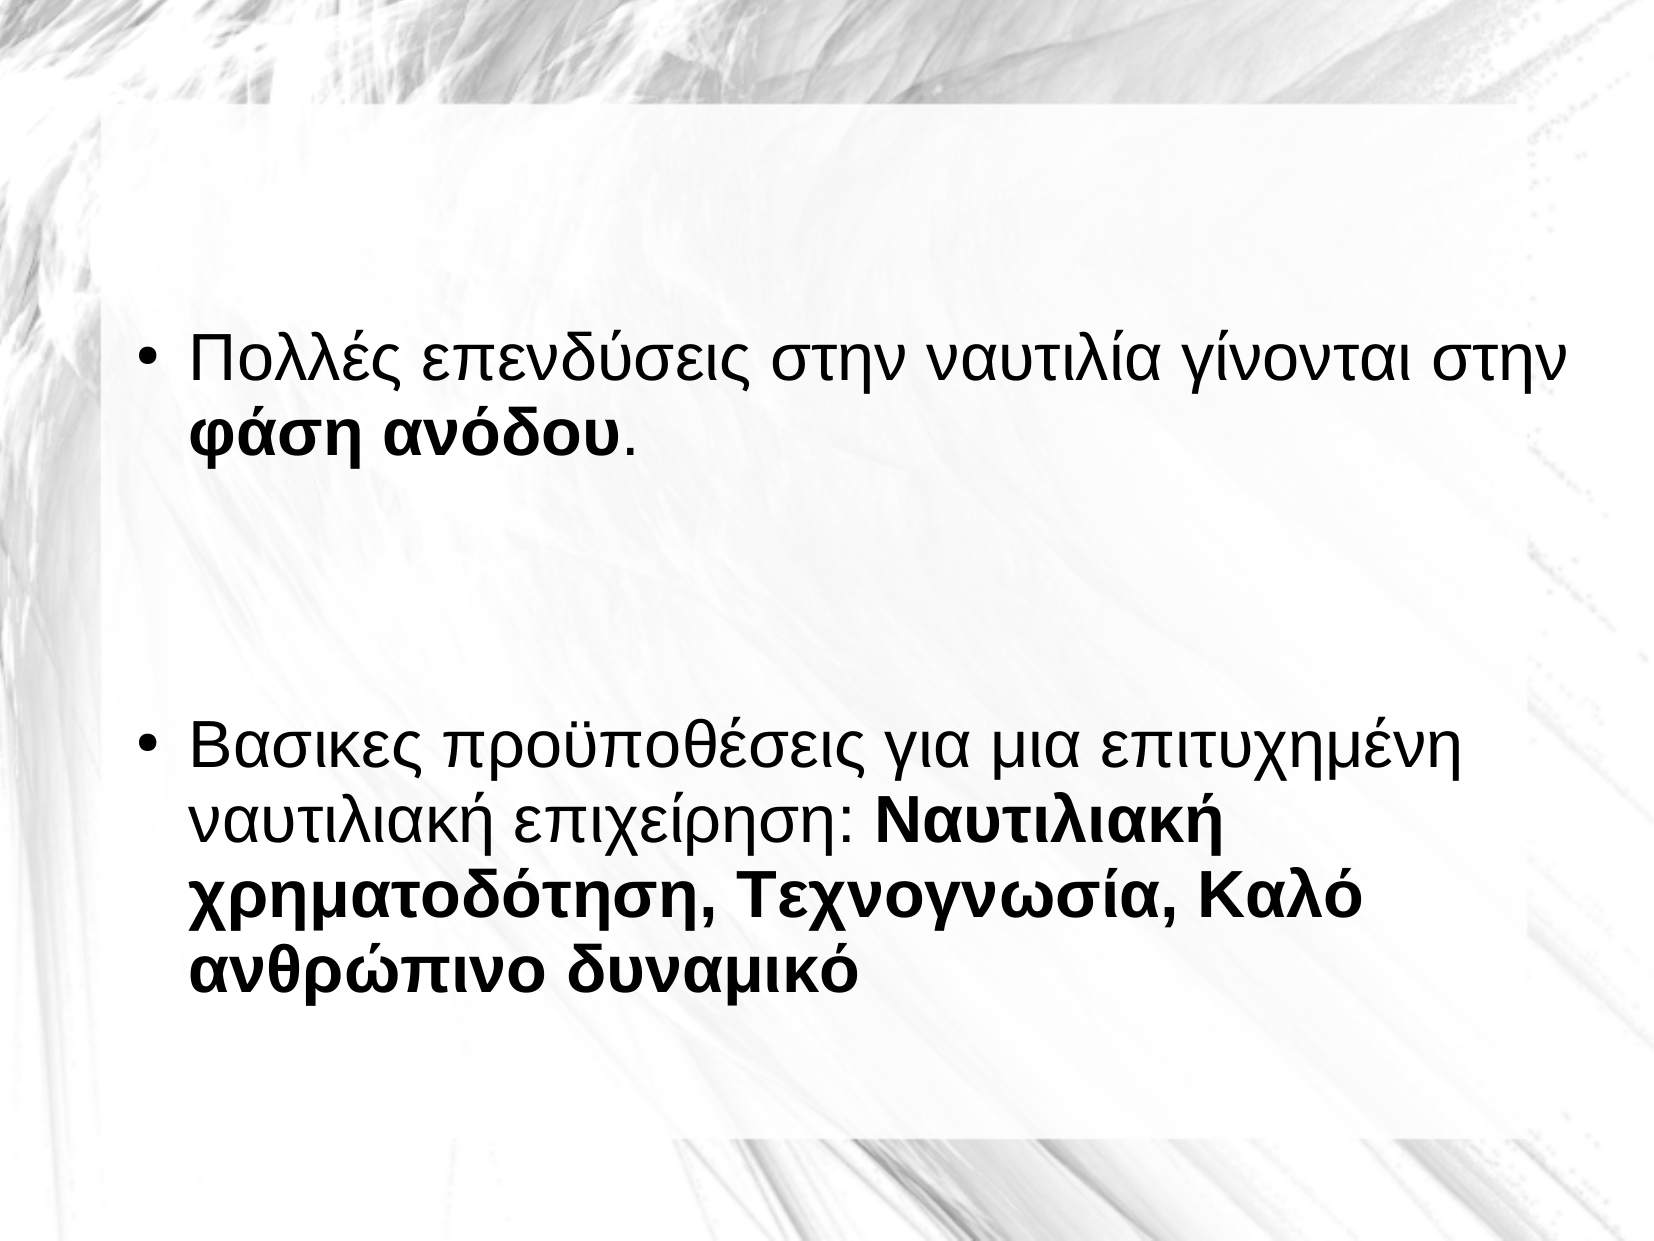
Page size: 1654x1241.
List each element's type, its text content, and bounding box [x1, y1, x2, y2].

list Πολλές επενδύσεις στην ναυτιλία γίνονται στην φάση ανόδου. Βασικες προϋποθέσεις για μια επιτυχημένη ναυτιλιακή επιχείρηση: Ναυτιλιακή χρηματοδότηση, Τεχνογνωσία, Καλό ανθρώπινο δυναμικό [118, 319, 1571, 1007]
picture [0, 0, 1654, 1241]
